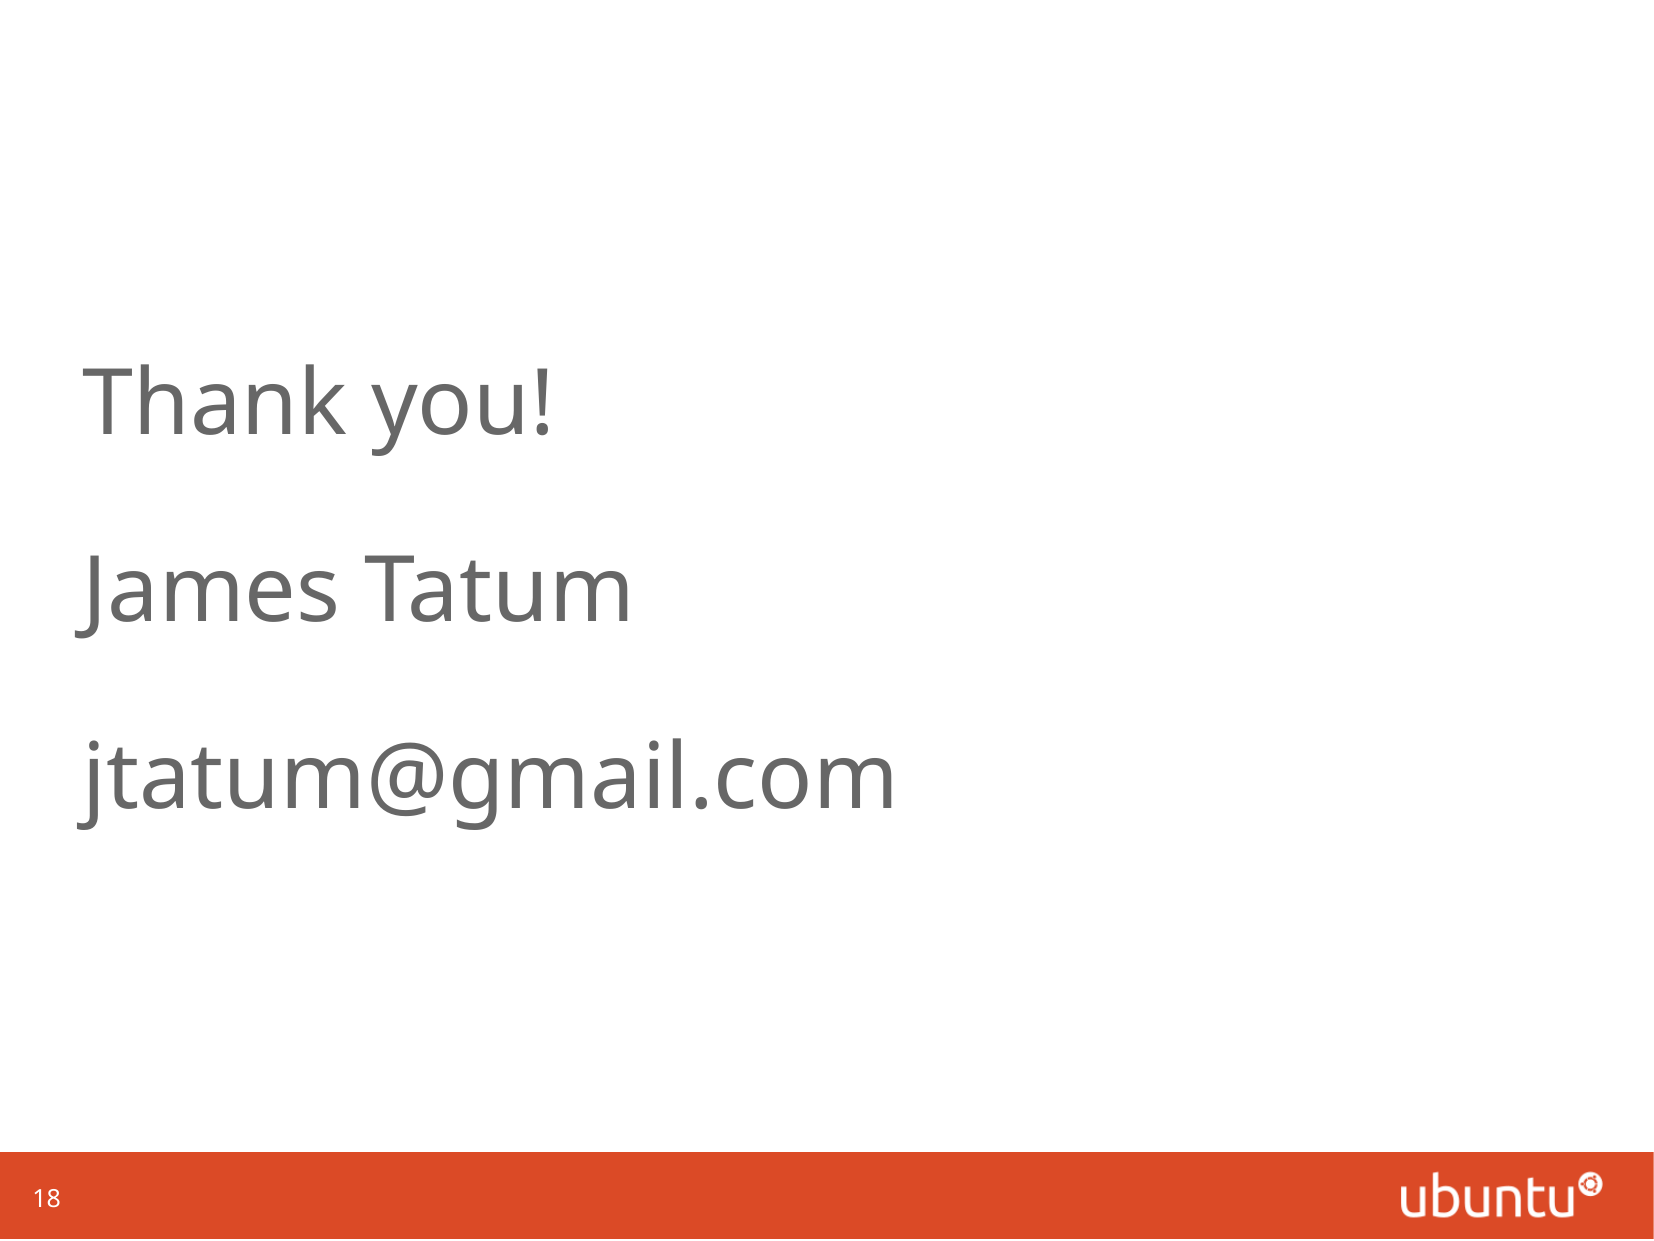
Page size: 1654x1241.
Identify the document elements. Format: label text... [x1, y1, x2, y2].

subtitle Thank you! James Tatum jtatum@gmail.com [82, 56, 1571, 1113]
picture [0, 1152, 1654, 1239]
